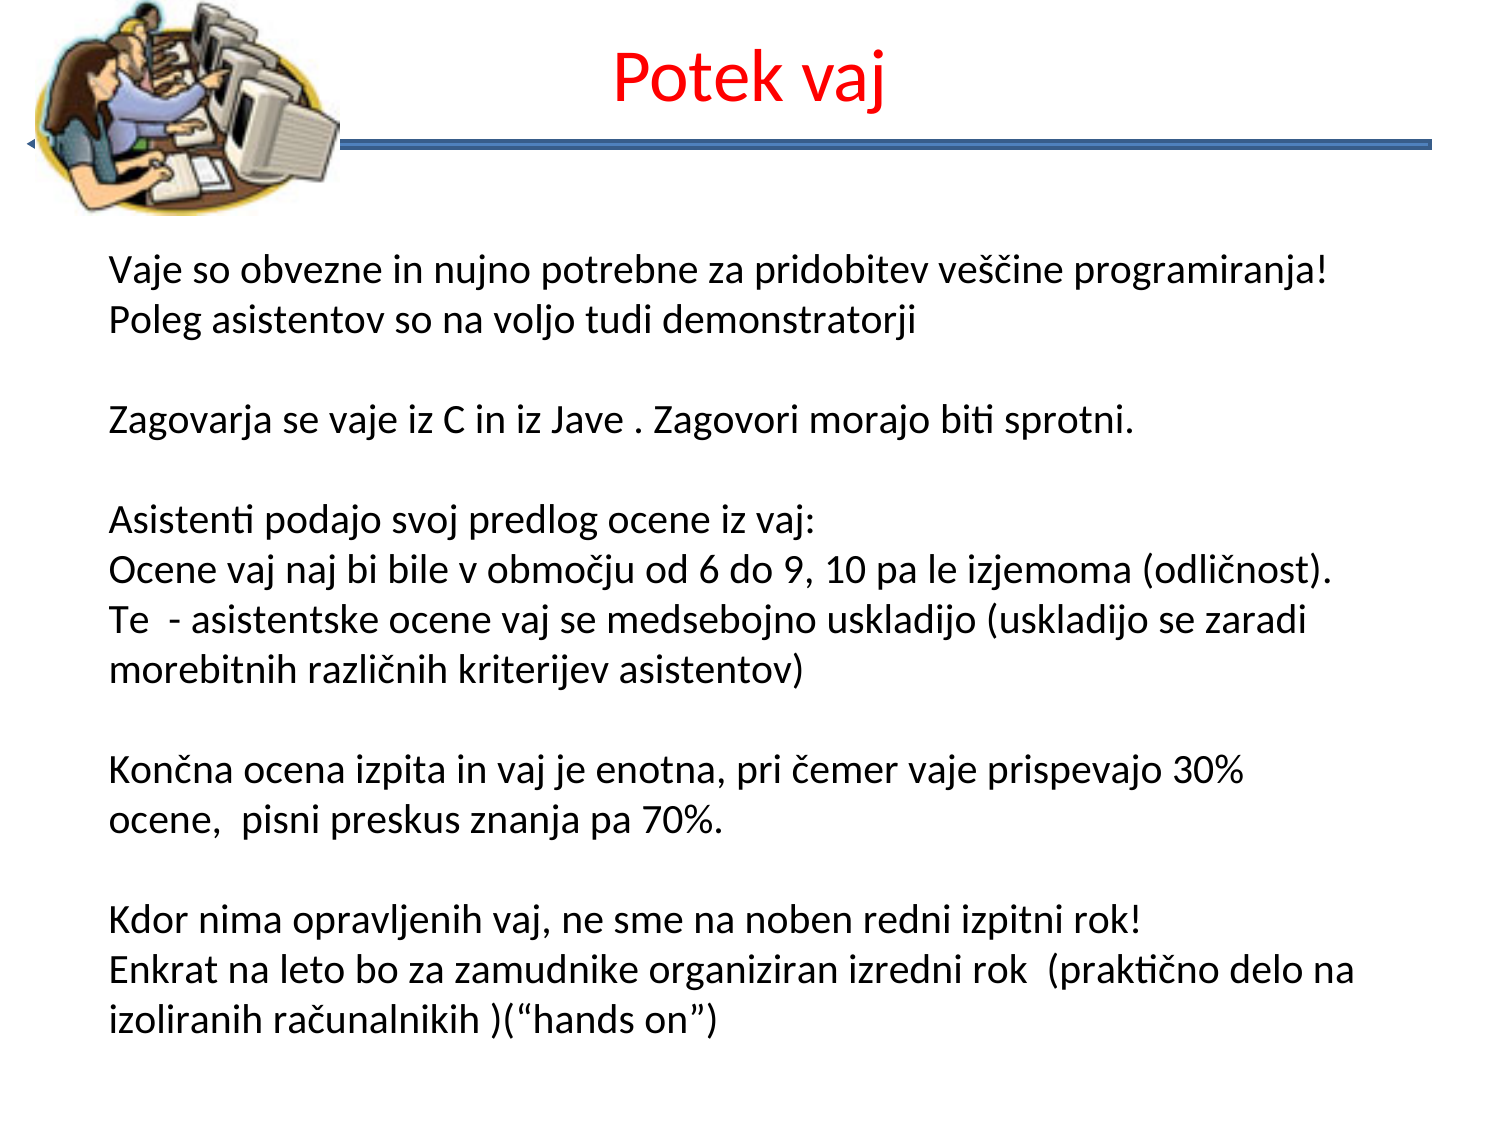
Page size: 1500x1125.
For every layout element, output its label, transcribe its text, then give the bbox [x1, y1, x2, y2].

text_box Vaje so obvezne in nujno potrebne za pridobitev veščine programiranja! Poleg asistentov so na voljo tudi demonstratorji Zagovarja se vaje iz C in iz Jave . Zagovori morajo biti sprotni. Asistenti podajo svoj predlog ocene iz vaj: Ocene vaj naj bi bile v območju od 6 do 9, 10 pa le izjemoma (odličnost). Te - asistentske ocene vaj se medsebojno uskladijo (uskladijo se zaradi morebitnih različnih kriterijev asistentov) Končna ocena izpita in vaj je enotna, pri čemer vaje prispevajo 30% ocene, pisni preskus znanja pa 70%. Kdor nima opravljenih vaj, ne sme na noben redni izpitni rok! Enkrat na leto bo za zamudnike organiziran izredni rok (praktično delo na izoliranih računalnikih )(“hands on”) [93, 234, 1383, 1101]
picture [35, 0, 340, 216]
title Potek vaj [340, 18, 1426, 124]
